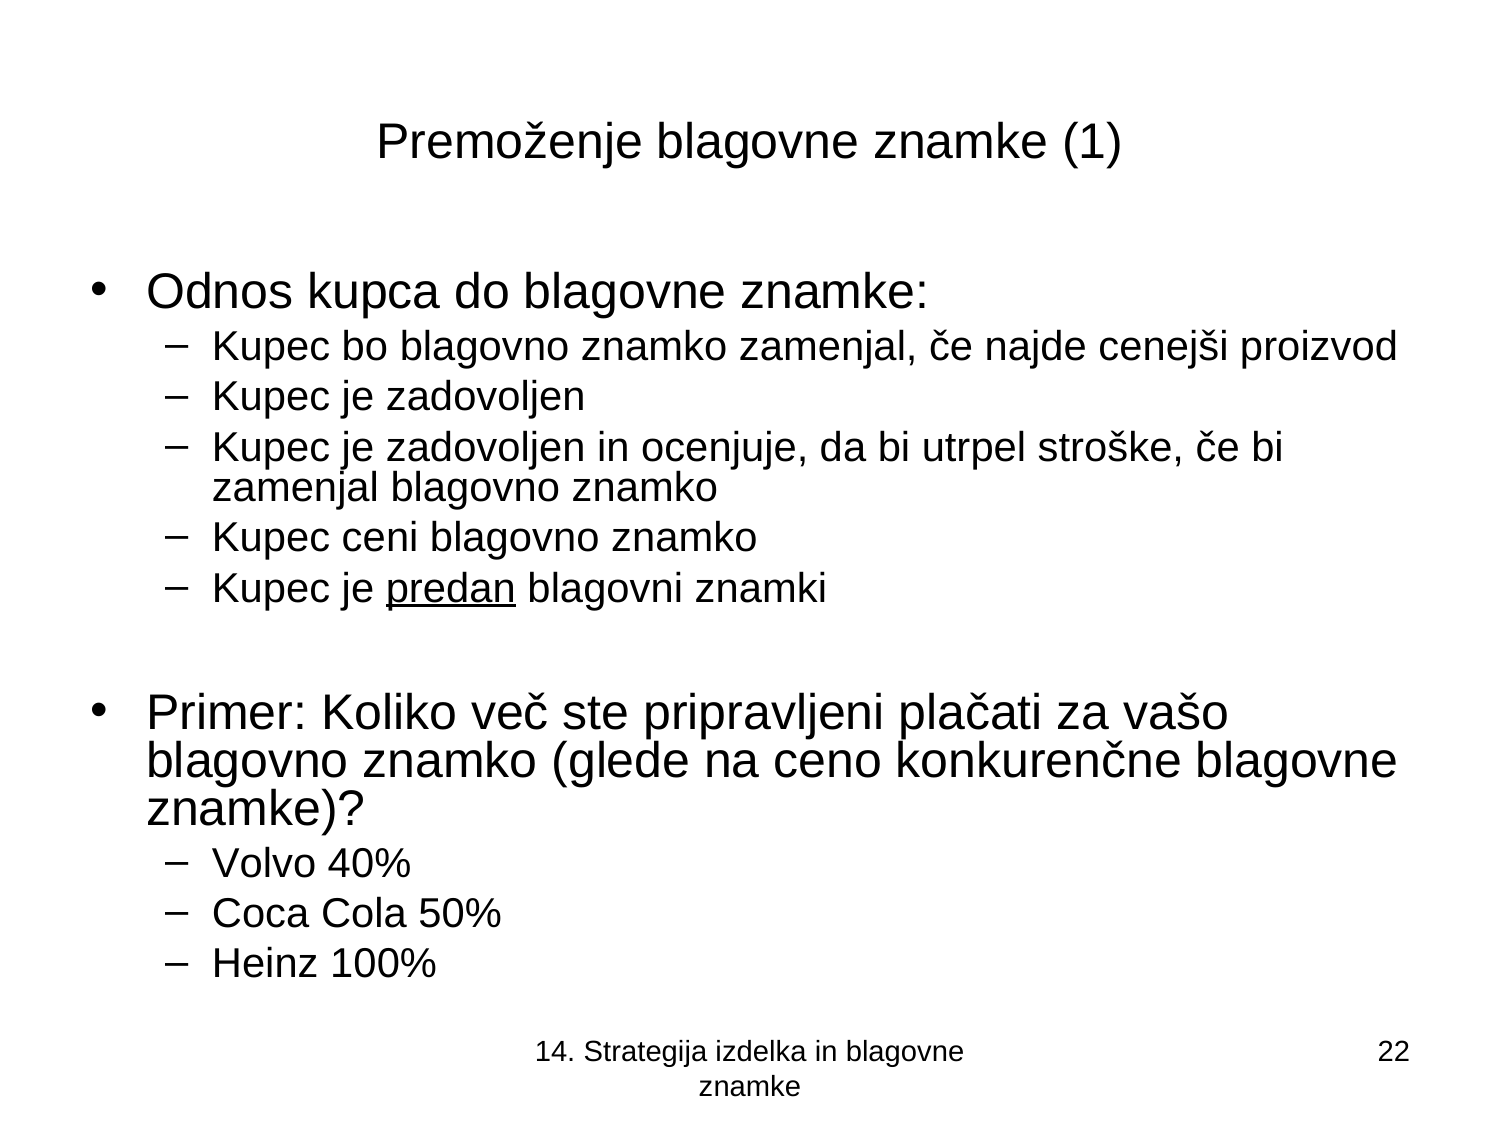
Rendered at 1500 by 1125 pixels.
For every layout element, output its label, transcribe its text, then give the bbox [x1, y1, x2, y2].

title Premoženje blagovne znamke (1) [75, 45, 1426, 233]
list Odnos kupca do blagovne znamke: Kupec bo blagovno znamko zamenjal, če najde cenejši proizvod Kupec je zadovoljen Kupec je zadovoljen in ocenjuje, da bi utrpel stroške, če bi zamenjal blagovno znamko Kupec ceni blagovno znamko Kupec je predan blagovni znamki Primer: Koliko več ste pripravljeni plačati za vašo blagovno znamko (glede na ceno konkurenčne blagovne znamke)? Volvo 40% Coca Cola 50% Heinz 100% [75, 262, 1426, 1006]
text_box 14. Strategija izdelka in blagovne znamke [512, 1024, 988, 1103]
text_box <number> [1074, 1024, 1426, 1103]
